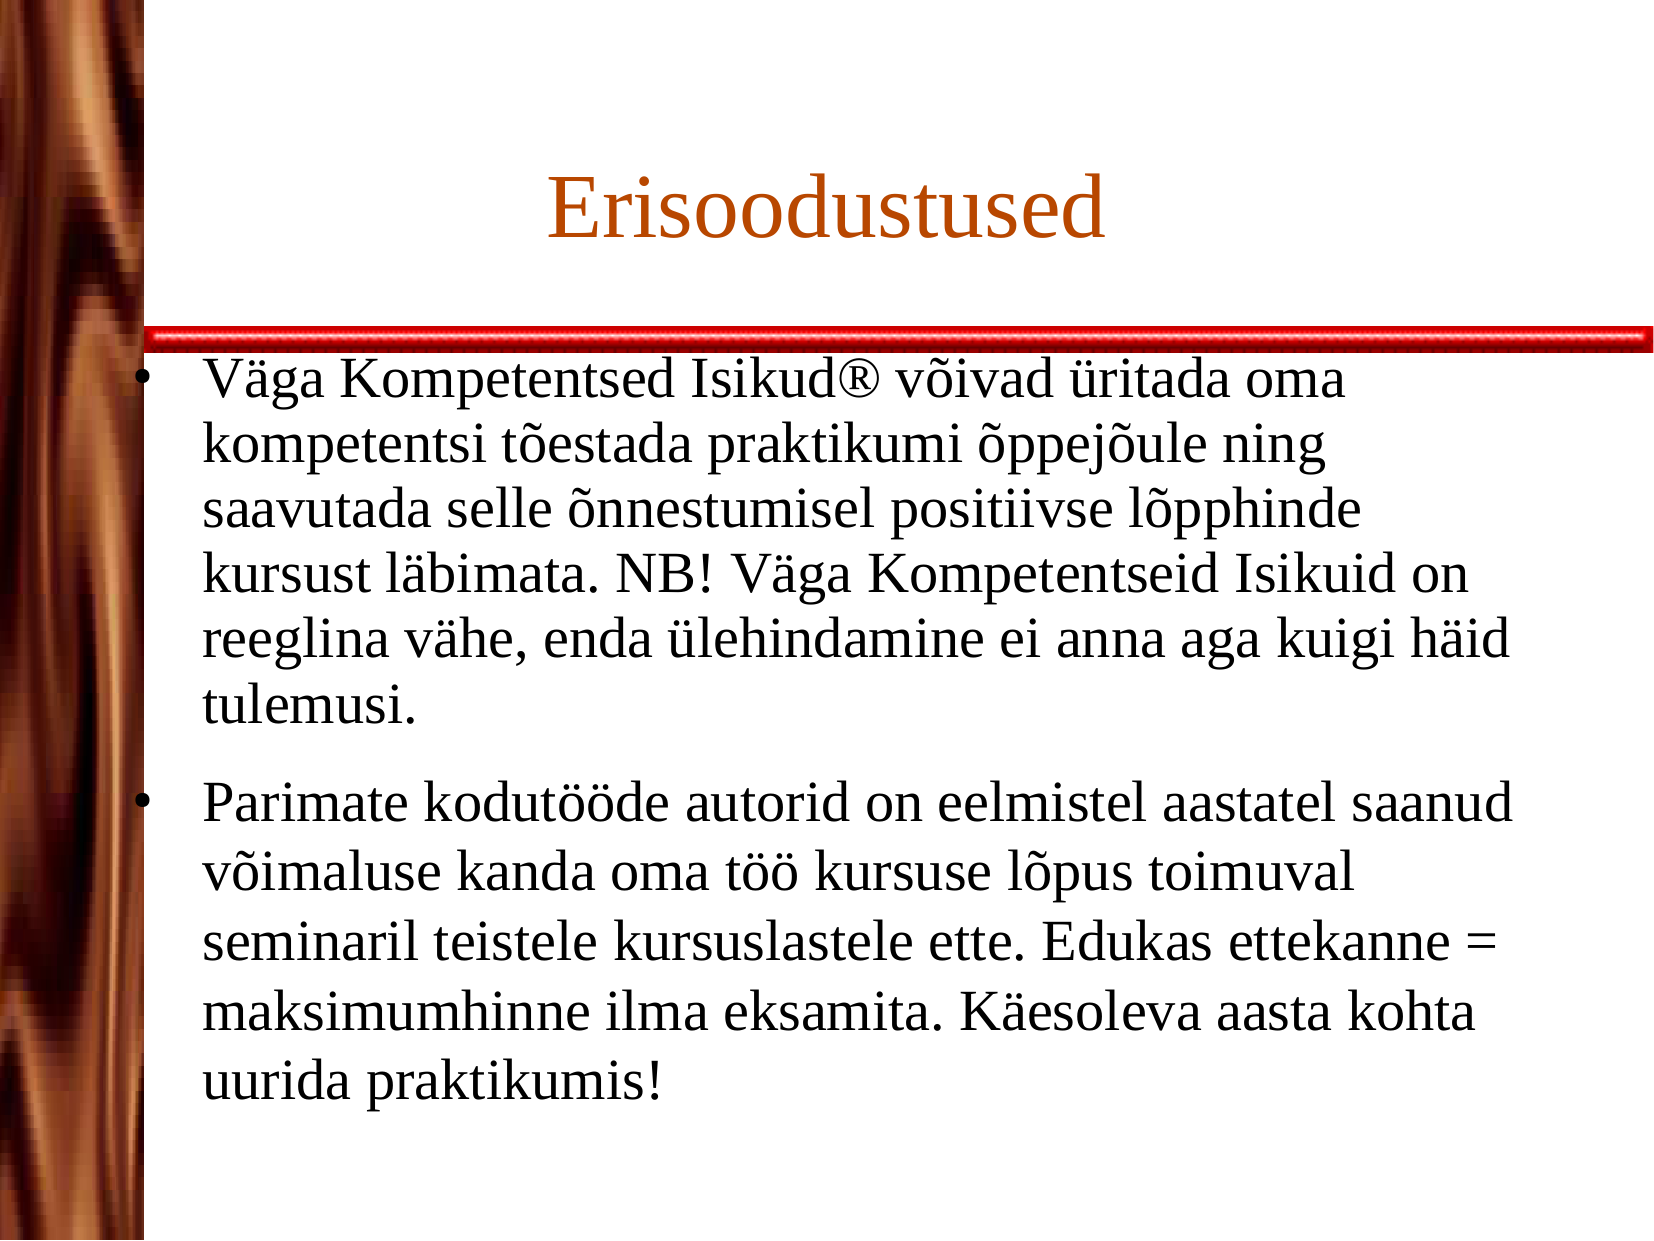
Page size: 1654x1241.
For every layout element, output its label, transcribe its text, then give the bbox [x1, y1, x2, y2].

title Erisoodustused [121, 100, 1533, 312]
picture [0, 0, 1654, 1240]
list Väga Kompetentsed Isikud® võivad üritada oma kompetentsi tõestada praktikumi õppejõule ning saavutada selle õnnestumisel positiivse lõpphinde kursust läbimata. NB! Väga Kompetentseid Isikuid on reeglina vähe, enda ülehindamine ei anna aga kuigi häid tulemusi. Parimate kodutööde autorid on eelmistel aastatel saanud võimaluse kanda oma töö kursuse lõpus toimuval seminaril teistele kursuslastele ette. Edukas ettekanne = maksimumhinne ilma eksamita. Käesoleva aasta kohta uurida praktikumis! [121, 344, 1533, 1126]
